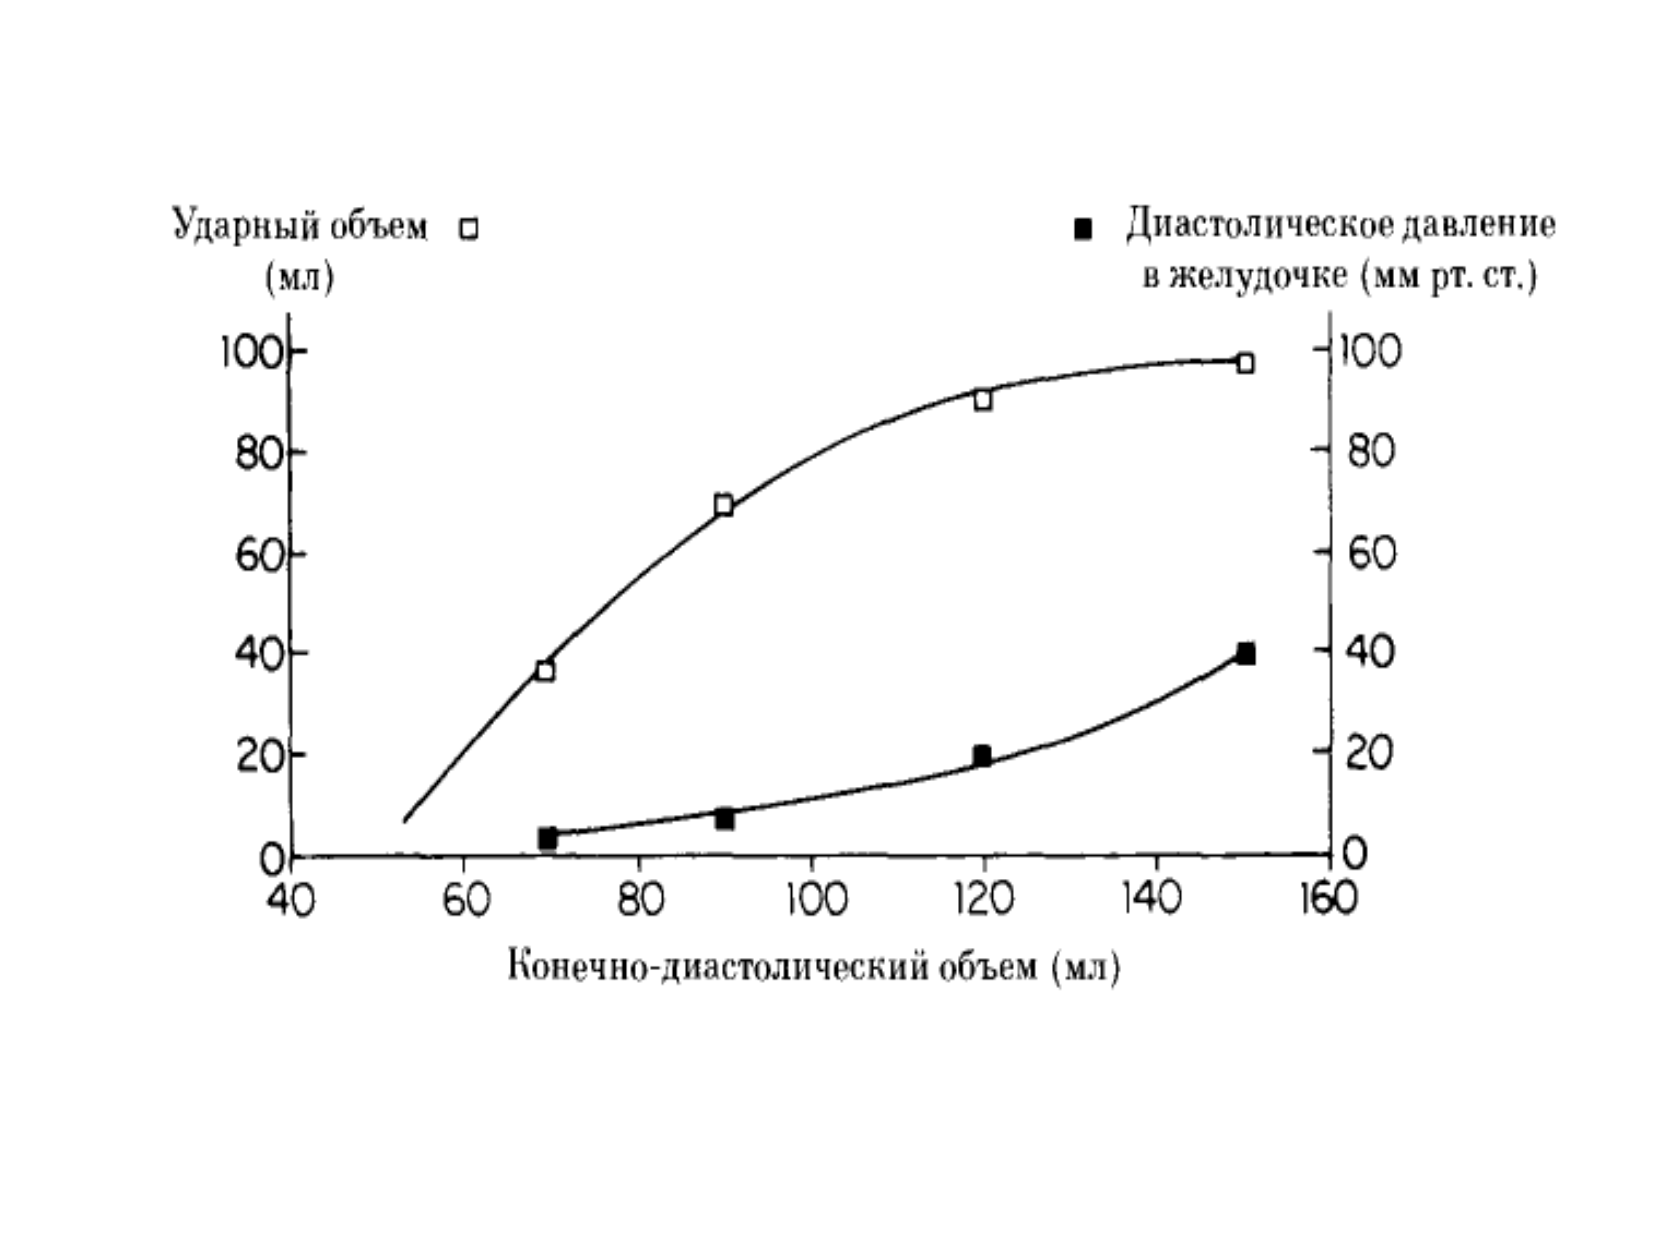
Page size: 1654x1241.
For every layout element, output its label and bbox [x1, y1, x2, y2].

picture [129, 132, 1595, 1016]
